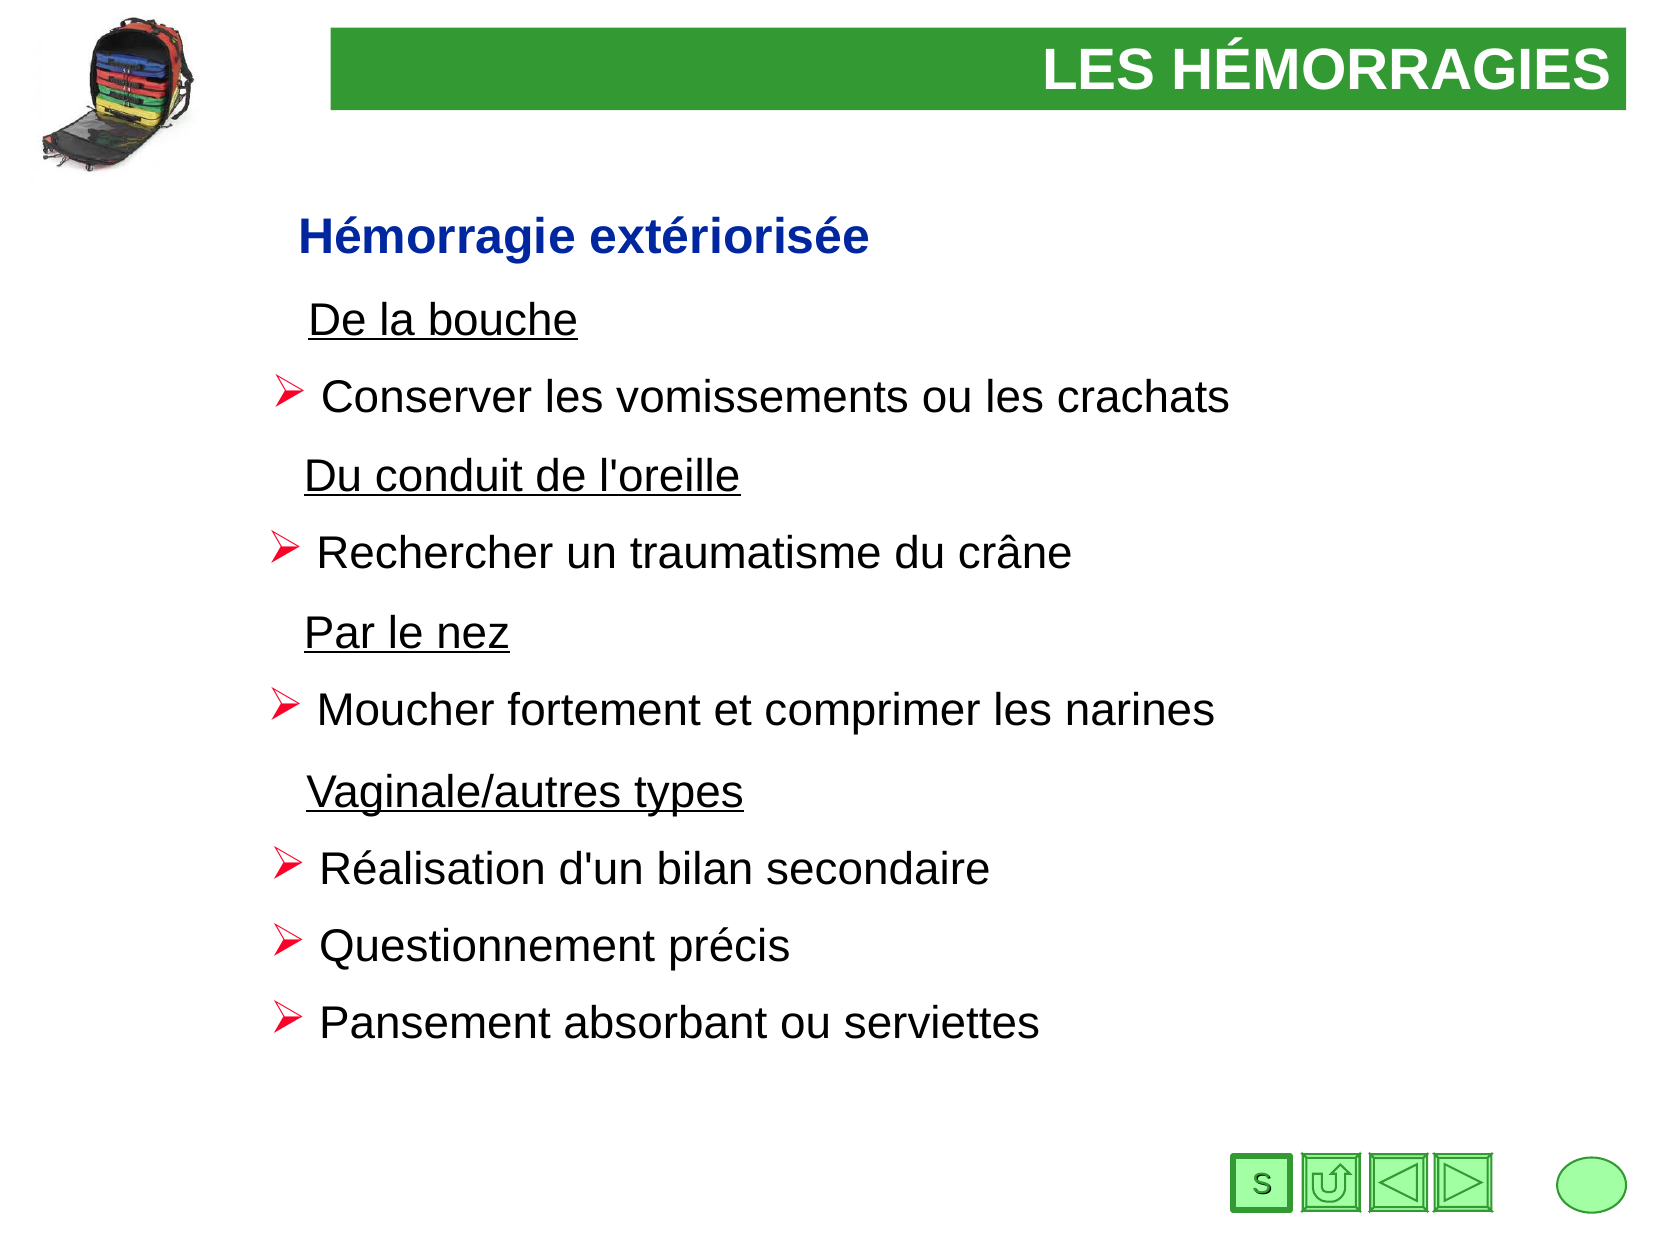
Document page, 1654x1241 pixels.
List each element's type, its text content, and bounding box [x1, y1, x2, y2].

text_box Du conduit de l'oreille Rechercher un traumatisme du crâne [252, 442, 1511, 587]
text_box Vaginale/autres types Réalisation d'un bilan secondaire Questionnement précis Pansement absorbant ou serviettes [255, 757, 1500, 1057]
text_box [1557, 1157, 1627, 1213]
picture [29, 5, 201, 183]
text_box De la bouche Conserver les vomissements ou les crachats [256, 285, 1516, 430]
text_box Par le nez Moucher fortement et comprimer les narines [252, 599, 1497, 744]
title Hémorragie extériorisée [283, 200, 1579, 284]
text_box LES HÉMORRAGIES [330, 27, 1626, 111]
